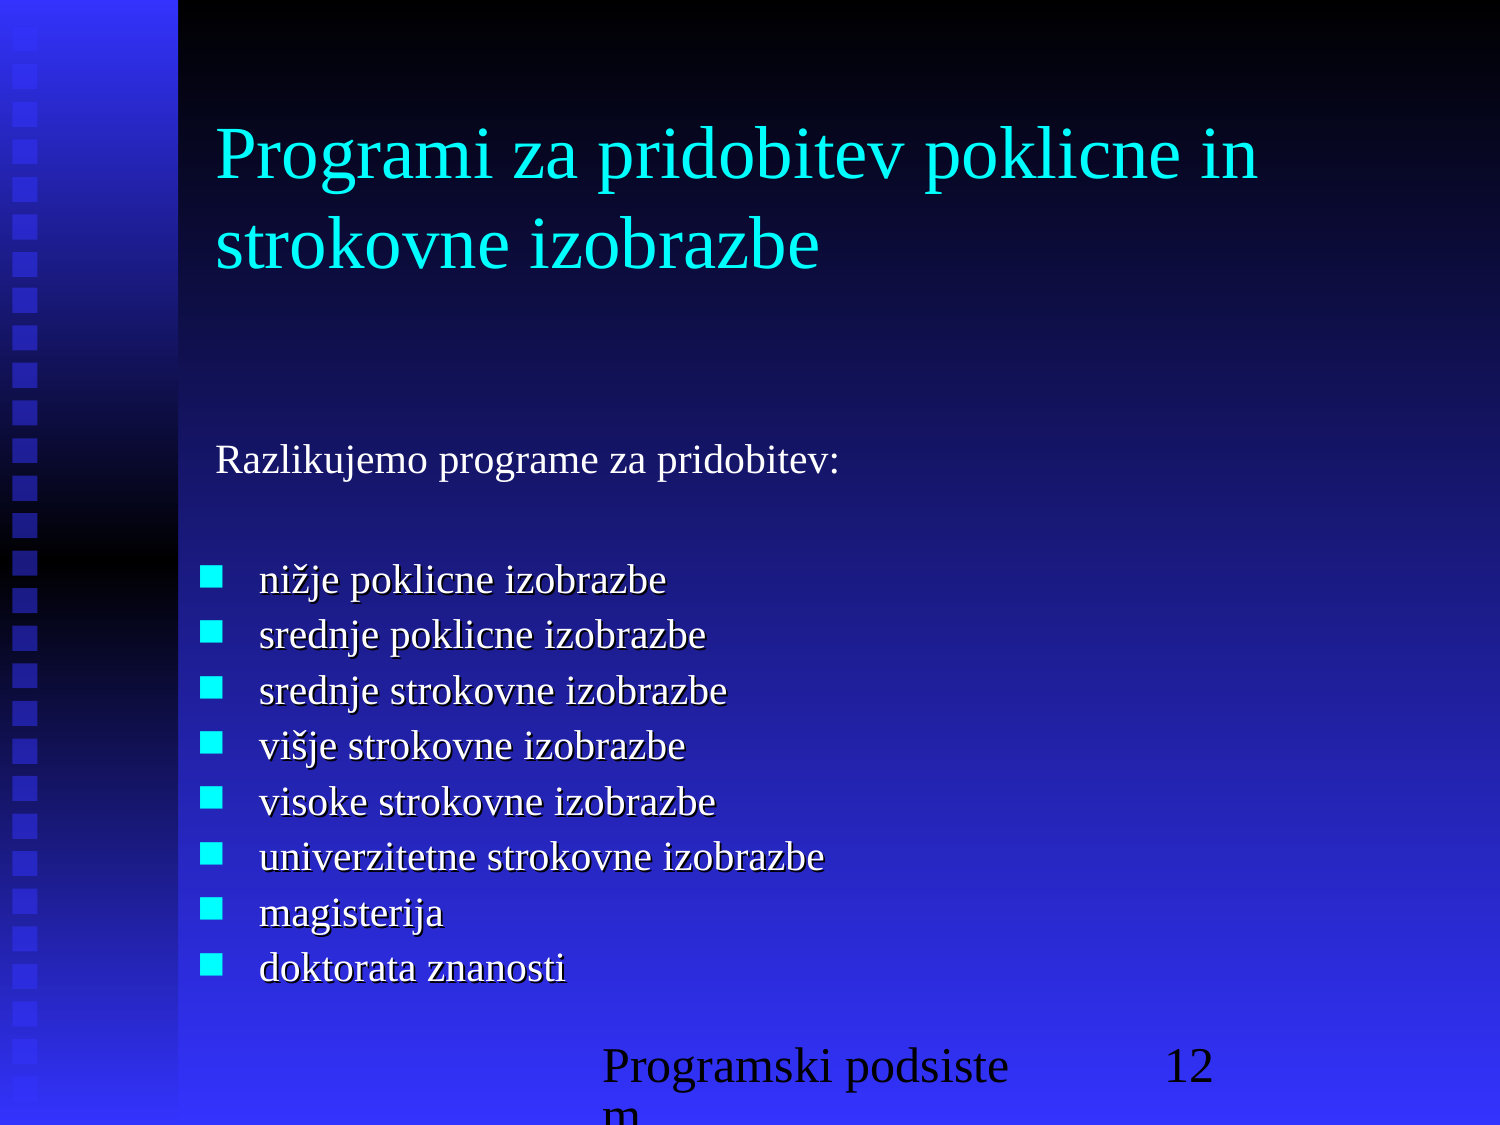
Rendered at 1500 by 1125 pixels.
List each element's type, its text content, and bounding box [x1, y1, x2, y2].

title Programi za pridobitev poklicne in strokovne izobrazbe Razlikujemo programe za pridobitev: [199, 96, 1500, 492]
list nižje poklicne izobrazbe srednje poklicne izobrazbe srednje strokovne izobrazbe višje strokovne izobrazbe visoke strokovne izobrazbe univerzitetne strokovne izobrazbe magisterija doktorata znanosti [187, 549, 1463, 1001]
